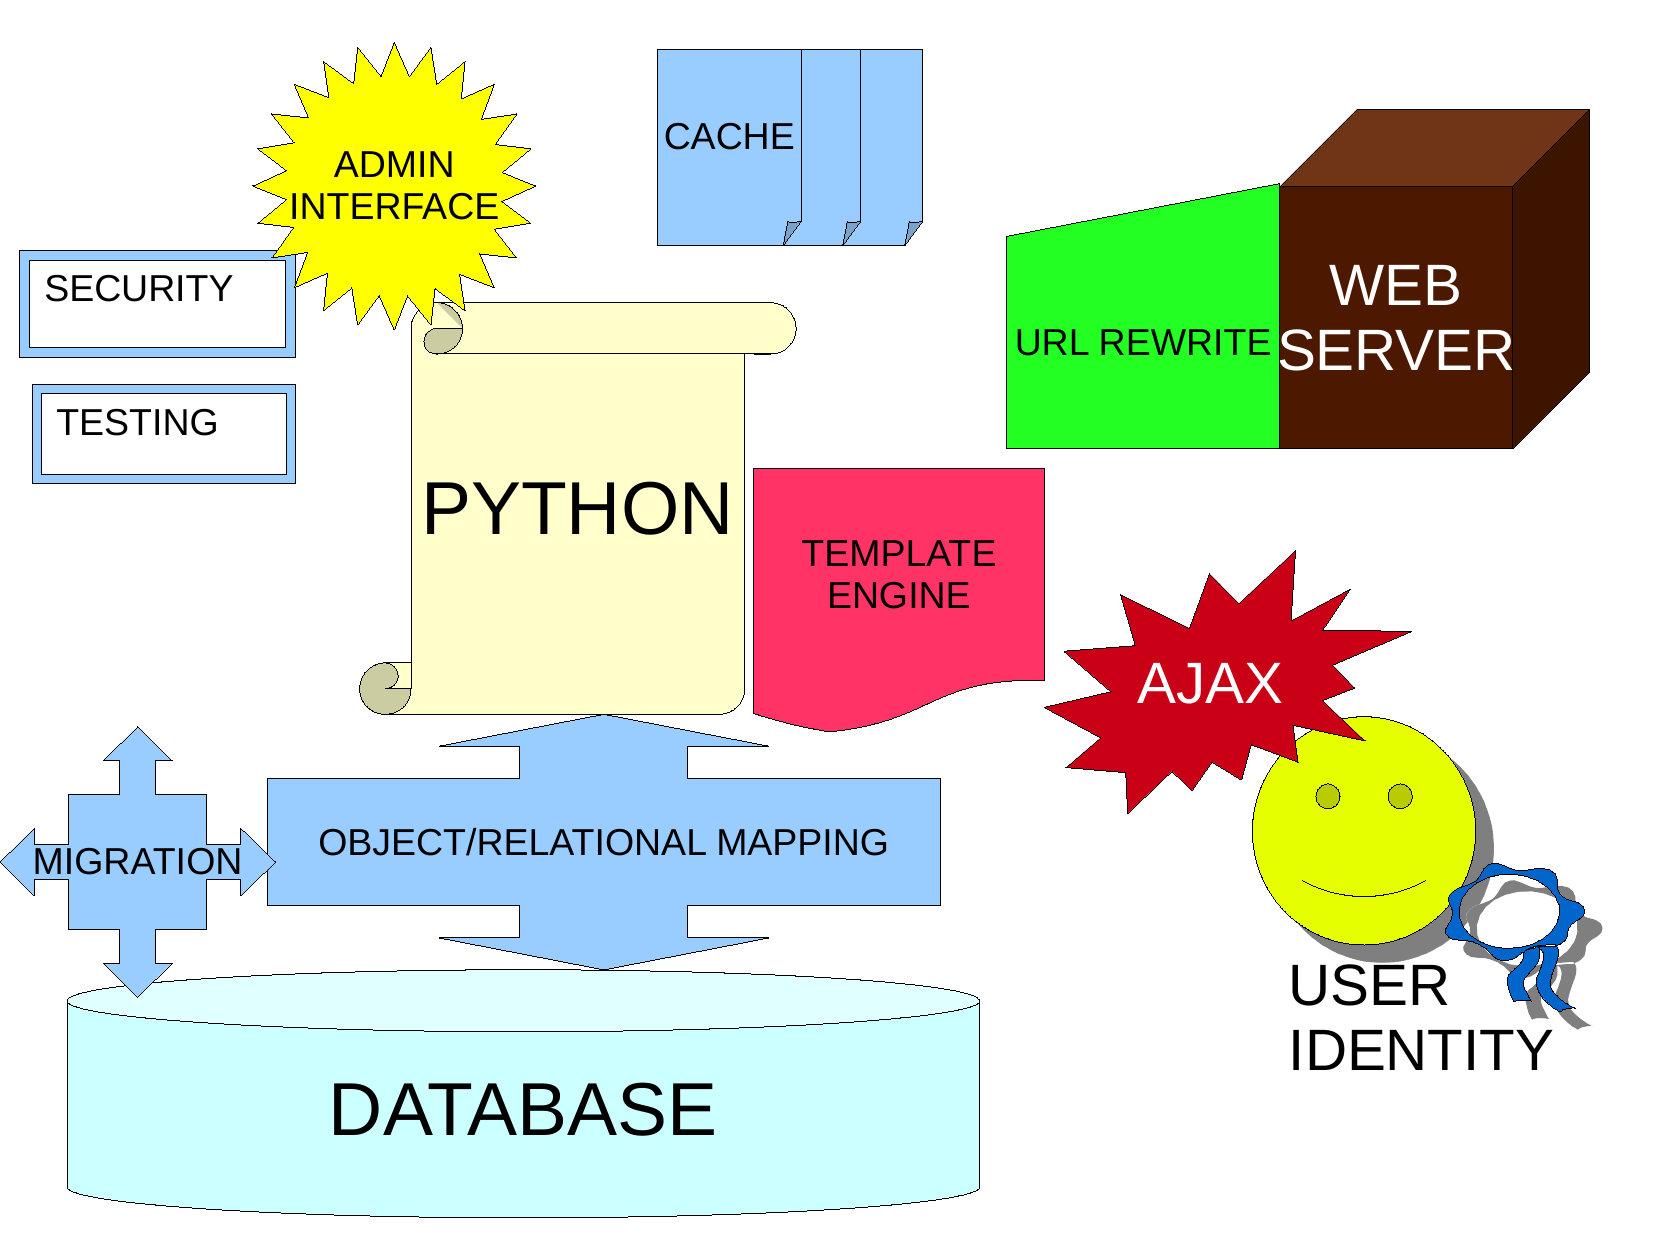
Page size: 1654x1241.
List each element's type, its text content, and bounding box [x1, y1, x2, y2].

text_box DATABASE [67, 1003, 980, 1218]
text_box URL REWRITE [1006, 183, 1280, 449]
text_box WEB SERVER [1483, 334, 1505, 349]
text_box [1252, 716, 1585, 944]
text_box ADMIN INTERFACE [252, 42, 536, 330]
text_box USER IDENTITY [1274, 944, 1571, 1133]
text_box SECURITY [19, 250, 296, 358]
text_box CACHE [657, 49, 802, 246]
text_box OBJECT/RELATIONAL MAPPING [267, 715, 941, 970]
text_box TEMPLATE ENGINE [753, 468, 1045, 732]
text_box [784, 49, 923, 246]
text_box AJAX [1044, 550, 1412, 814]
text_box PYTHON [442, 302, 797, 355]
text_box PYTHON [387, 302, 745, 715]
text_box WEB SERVER [1280, 187, 1512, 449]
text_box MIGRATION [0, 726, 276, 998]
text_box TESTING [32, 384, 296, 484]
